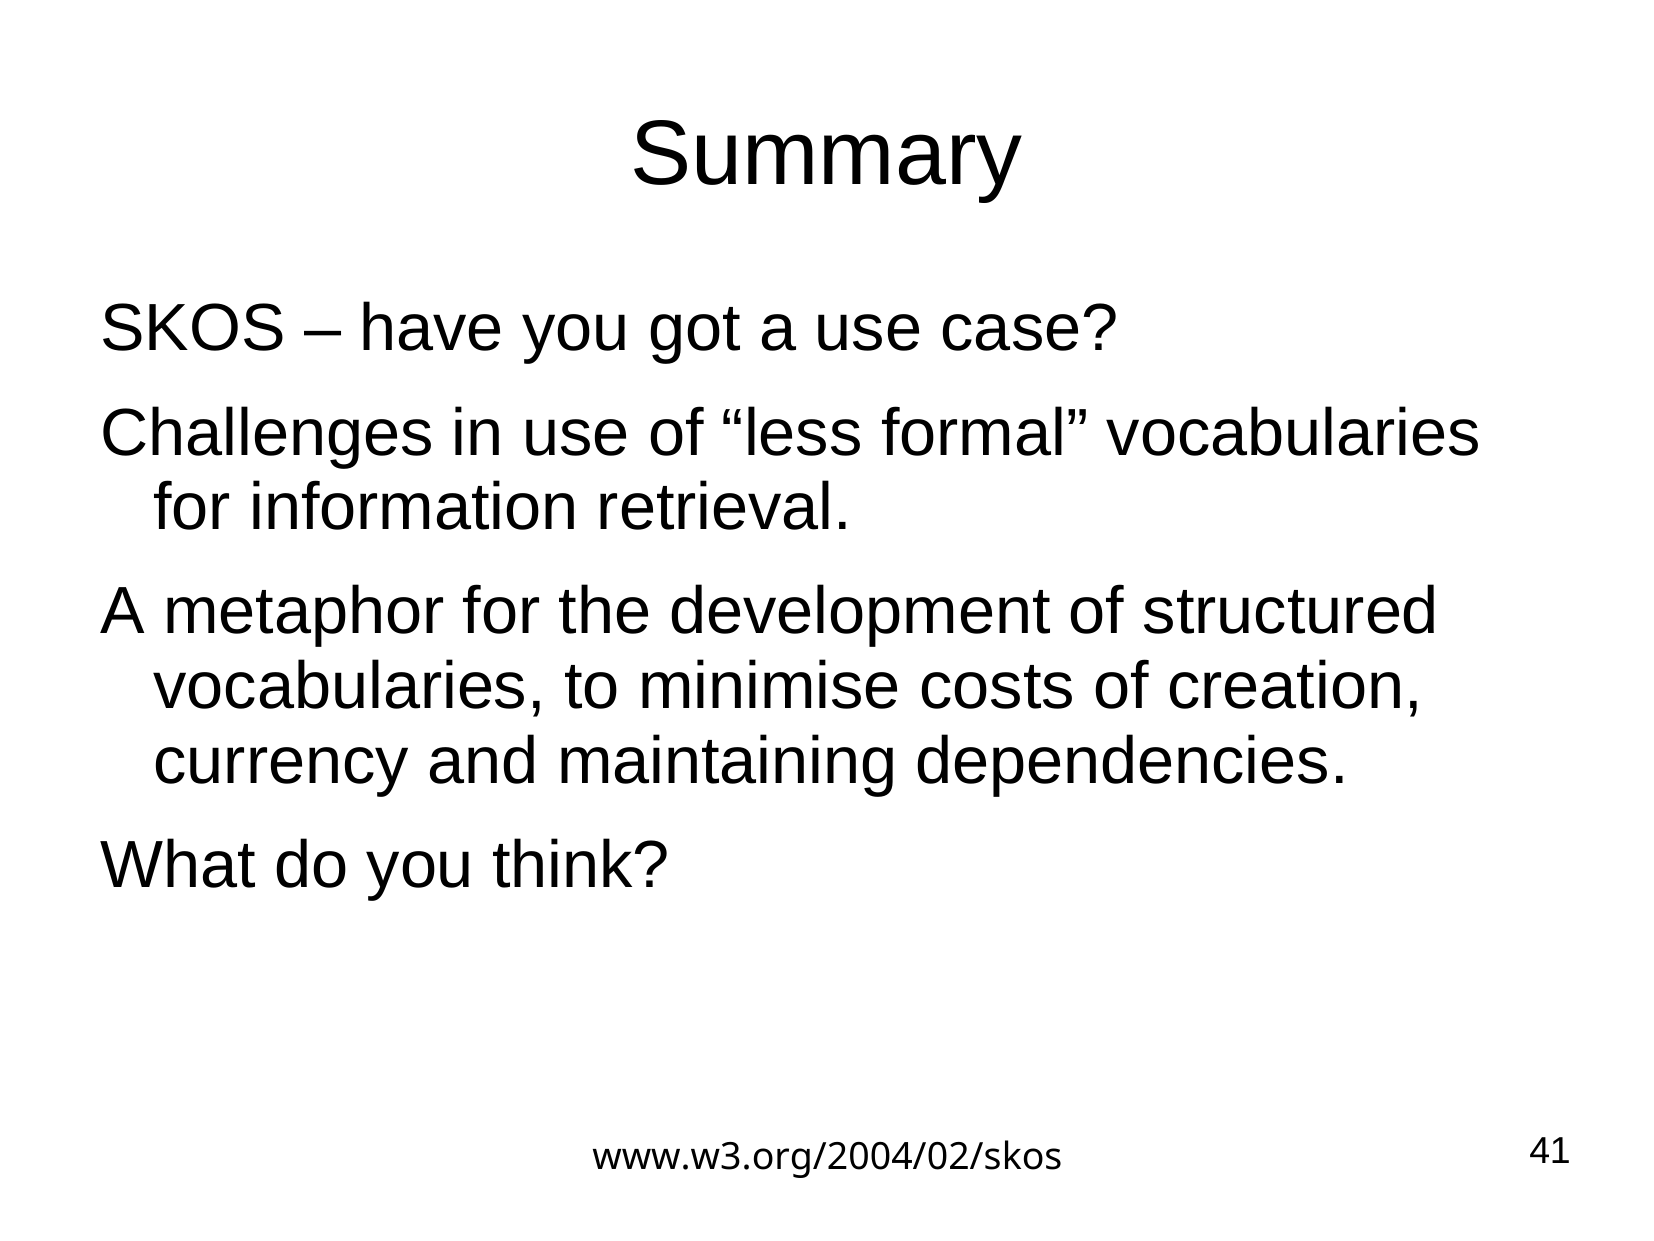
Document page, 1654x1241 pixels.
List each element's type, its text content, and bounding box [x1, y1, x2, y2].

list SKOS – have you got a use case? Challenges in use of “less formal” vocabularies for information retrieval. A metaphor for the development of structured vocabularies, to minimise costs of creation, currency and maintaining dependencies. What do you think? [82, 290, 1571, 1109]
title Summary [82, 49, 1571, 257]
